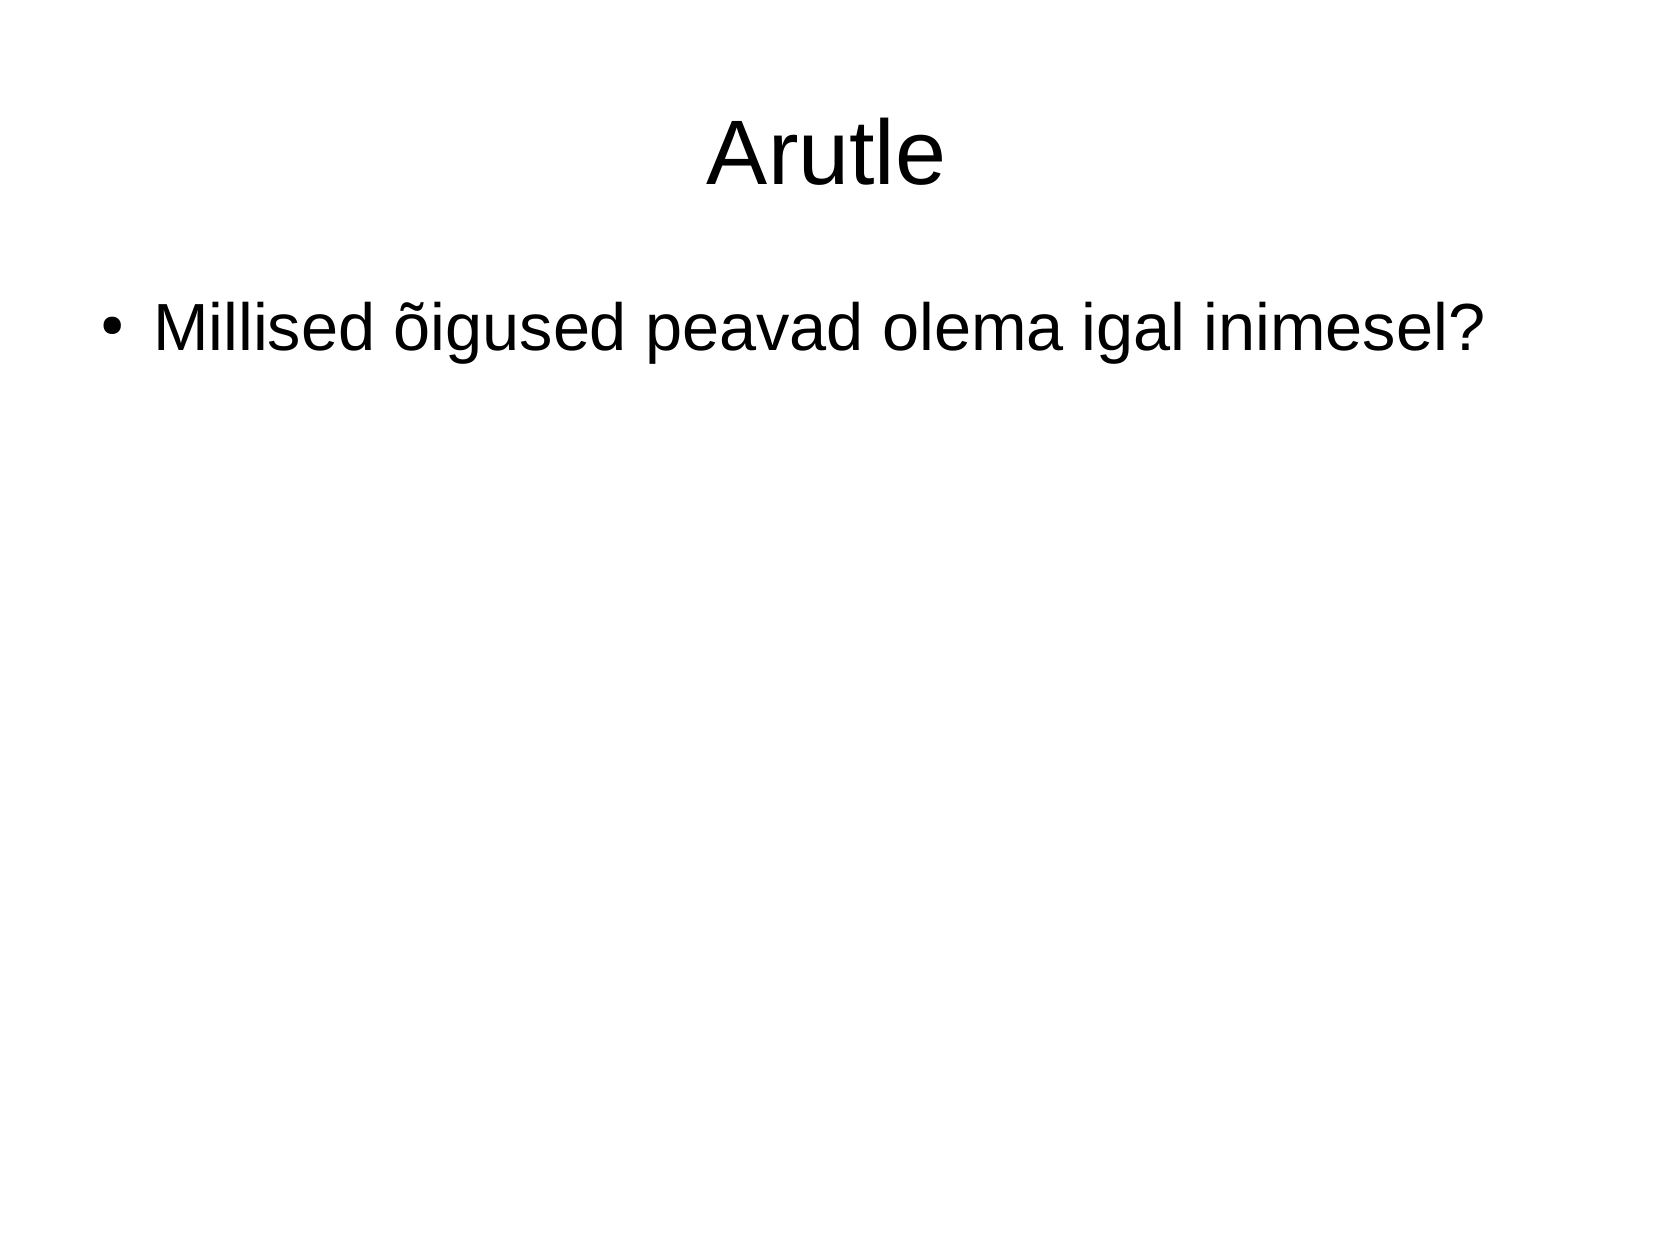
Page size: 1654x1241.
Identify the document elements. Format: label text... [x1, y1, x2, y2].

title Arutle [82, 49, 1571, 257]
list Millised õigused peavad olema igal inimesel? [82, 290, 1538, 1010]
